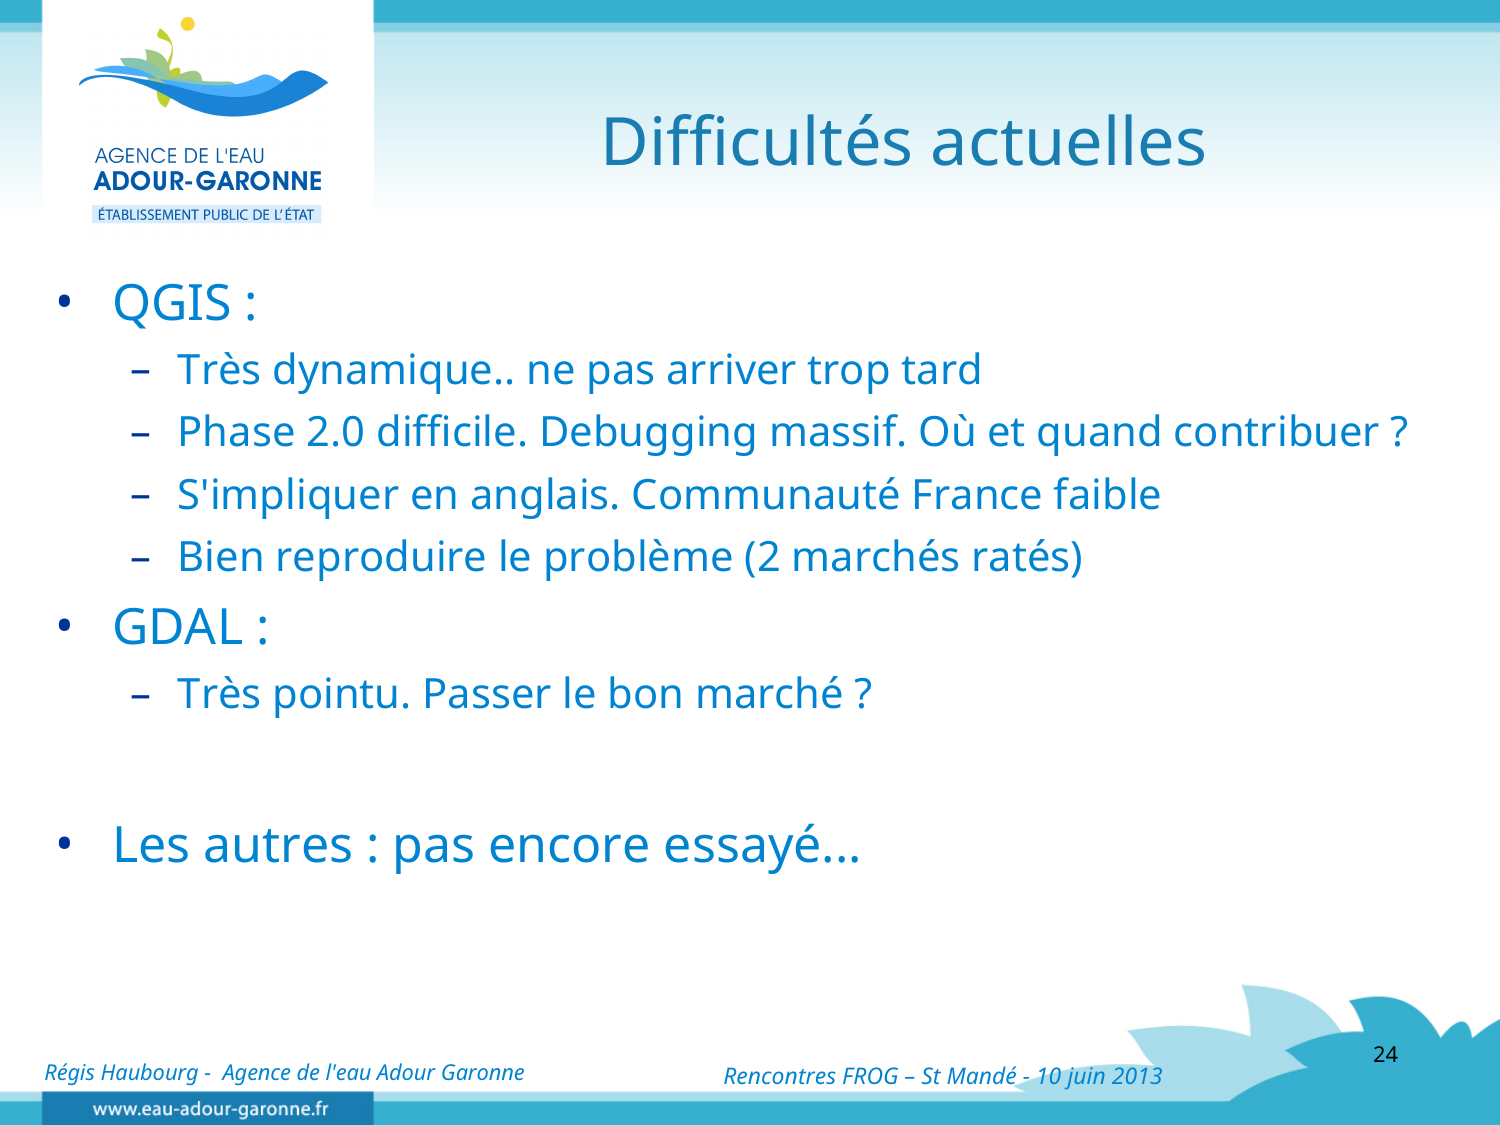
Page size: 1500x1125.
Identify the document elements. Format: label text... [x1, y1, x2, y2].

picture [0, 0, 1500, 1125]
title Difficultés actuelles [383, 45, 1426, 233]
list QGIS : Très dynamique.. ne pas arriver trop tard Phase 2.0 difficile. Debugging massif. Où et quand contribuer ? S'impliquer en anglais. Communauté France faible Bien reproduire le problème (2 marchés ratés) GDAL : Très pointu. Passer le bon marché ? Les autres : pas encore essayé... [41, 262, 1459, 931]
